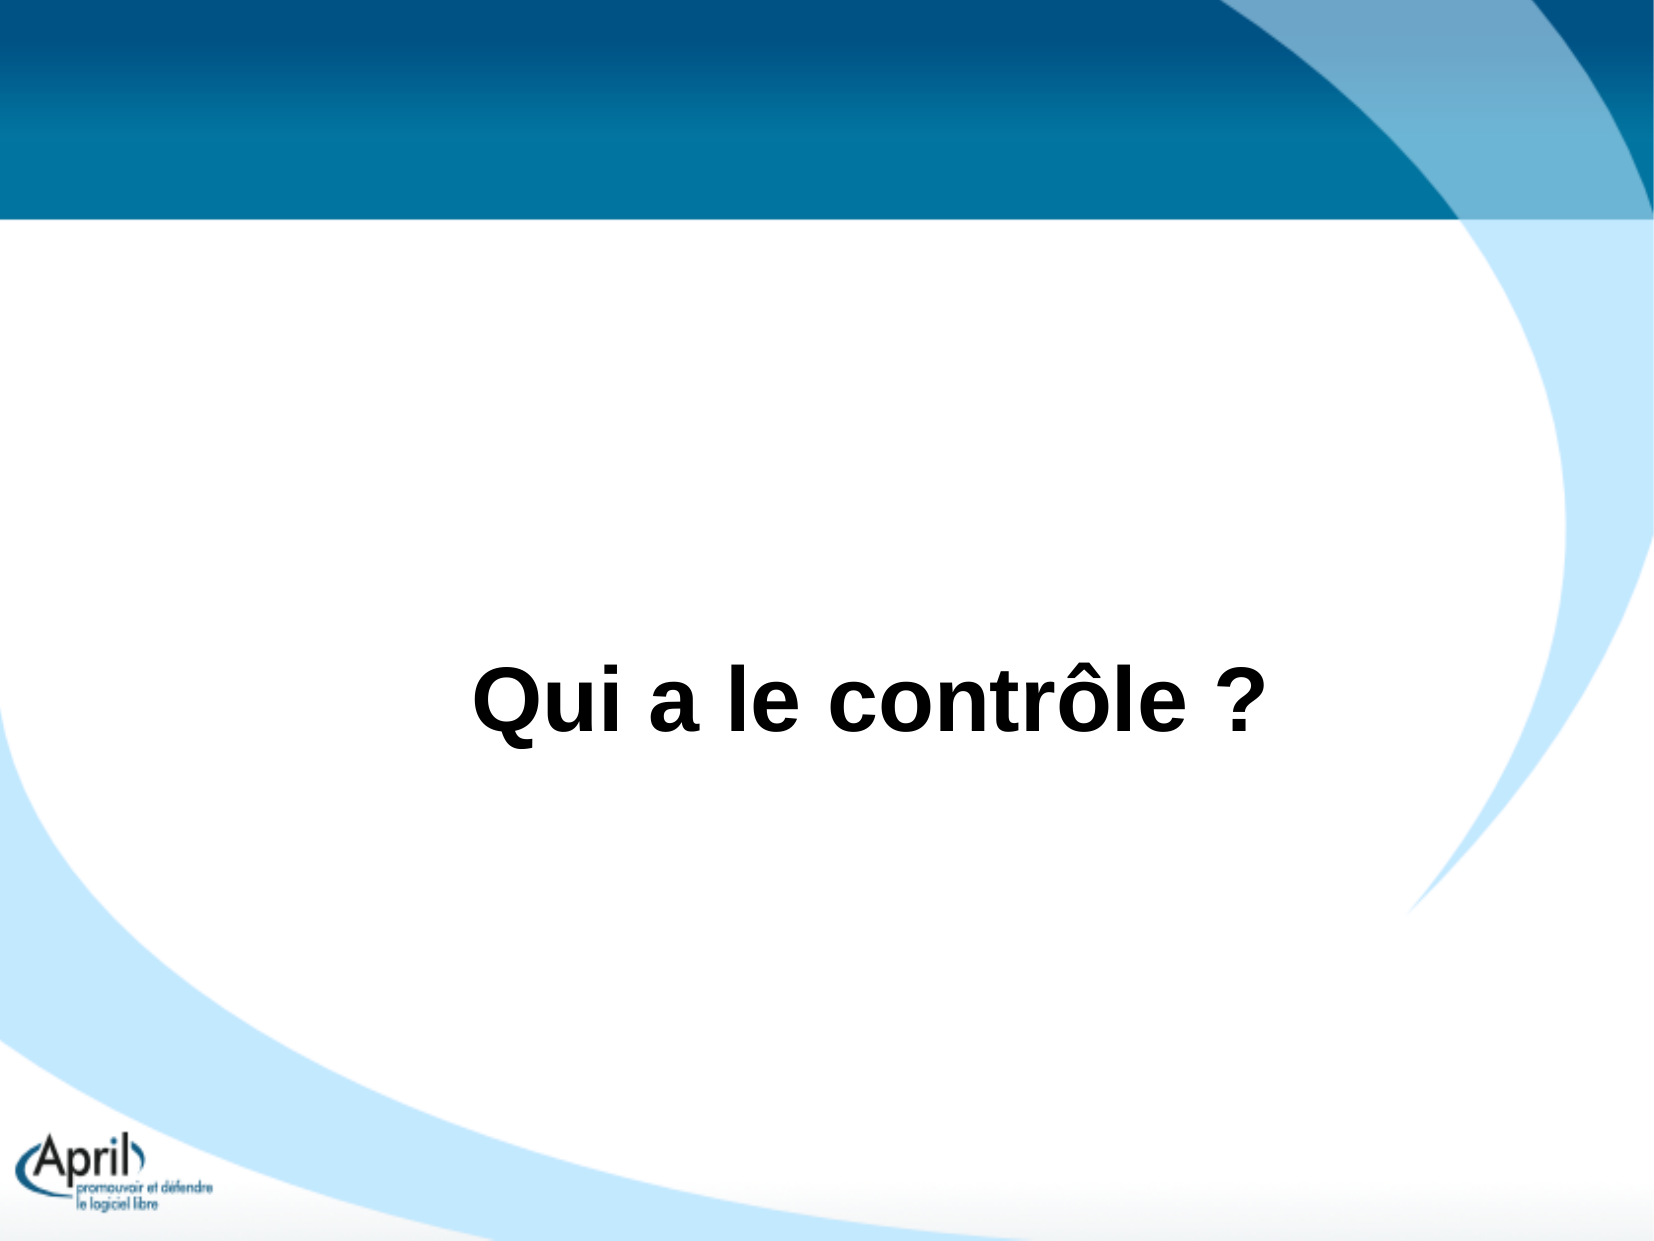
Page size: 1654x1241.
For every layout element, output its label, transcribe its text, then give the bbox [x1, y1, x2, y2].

list Qui a le contrôle ? [82, 290, 1571, 1109]
picture [0, 0, 1654, 1241]
